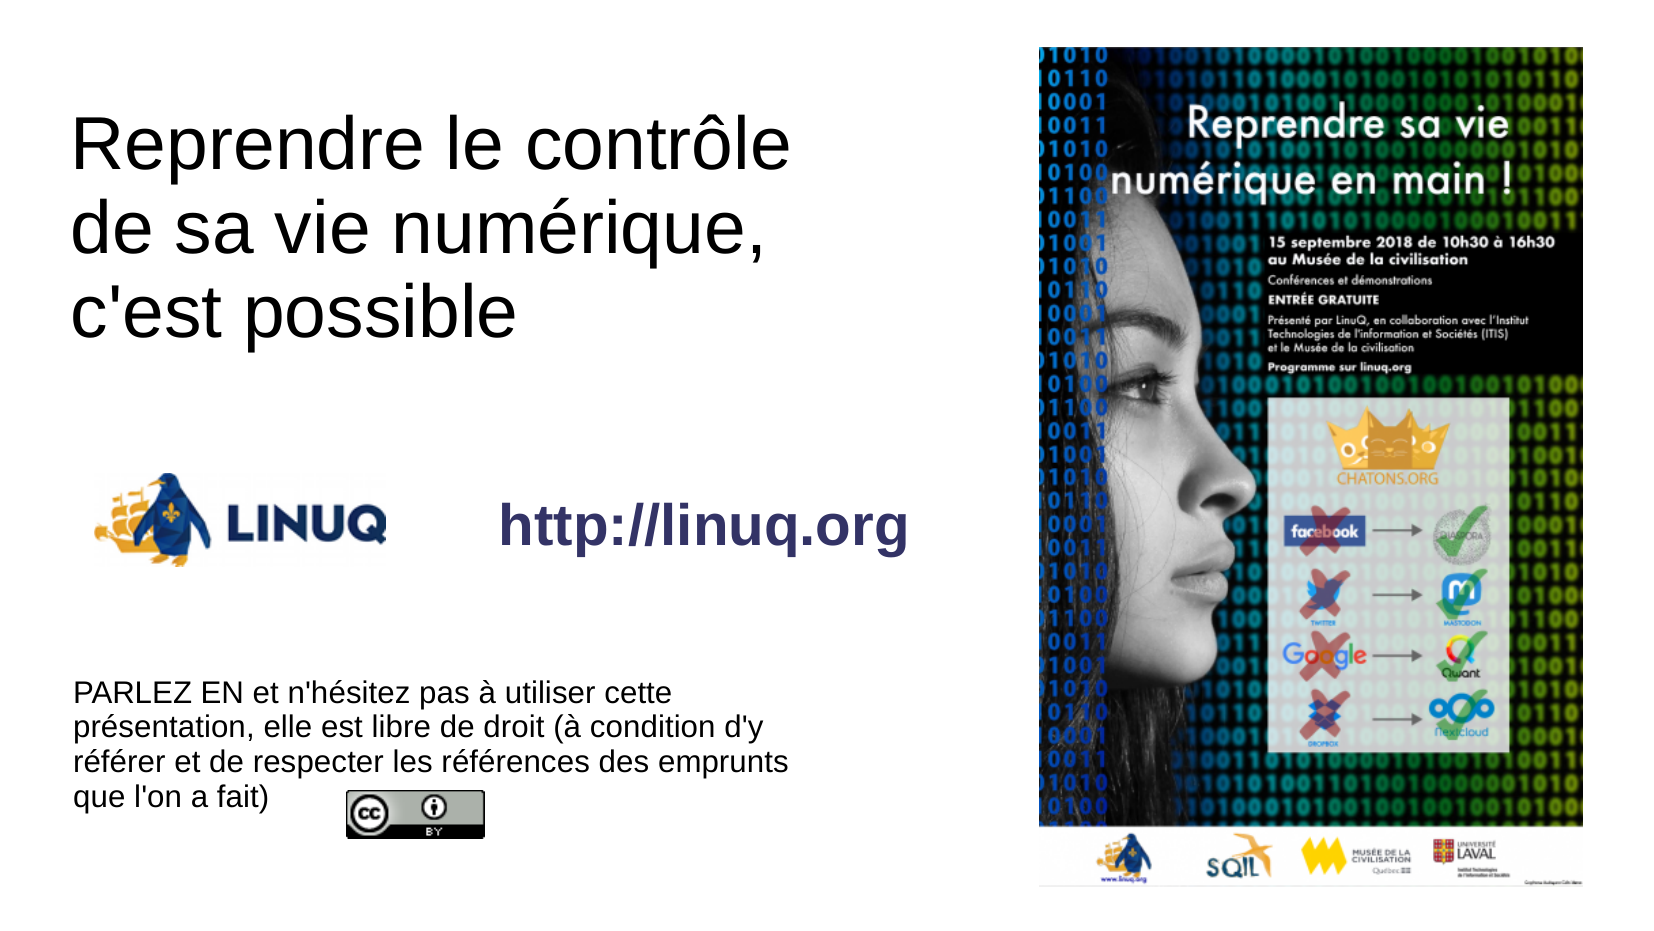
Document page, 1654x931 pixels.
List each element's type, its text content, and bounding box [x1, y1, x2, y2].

text_box PARLEZ EN et n'hésitez pas à utiliser cette présentation, elle est libre de droit (à condition d'y référer et de respecter les références des emprunts que l'on a fait) [58, 667, 827, 851]
text_box http://linuq.org [484, 484, 945, 621]
title Reprendre le contrôle de sa vie numérique, c'est possible [70, 59, 815, 396]
picture [1039, 47, 1583, 887]
picture [94, 473, 386, 567]
picture [346, 790, 485, 839]
